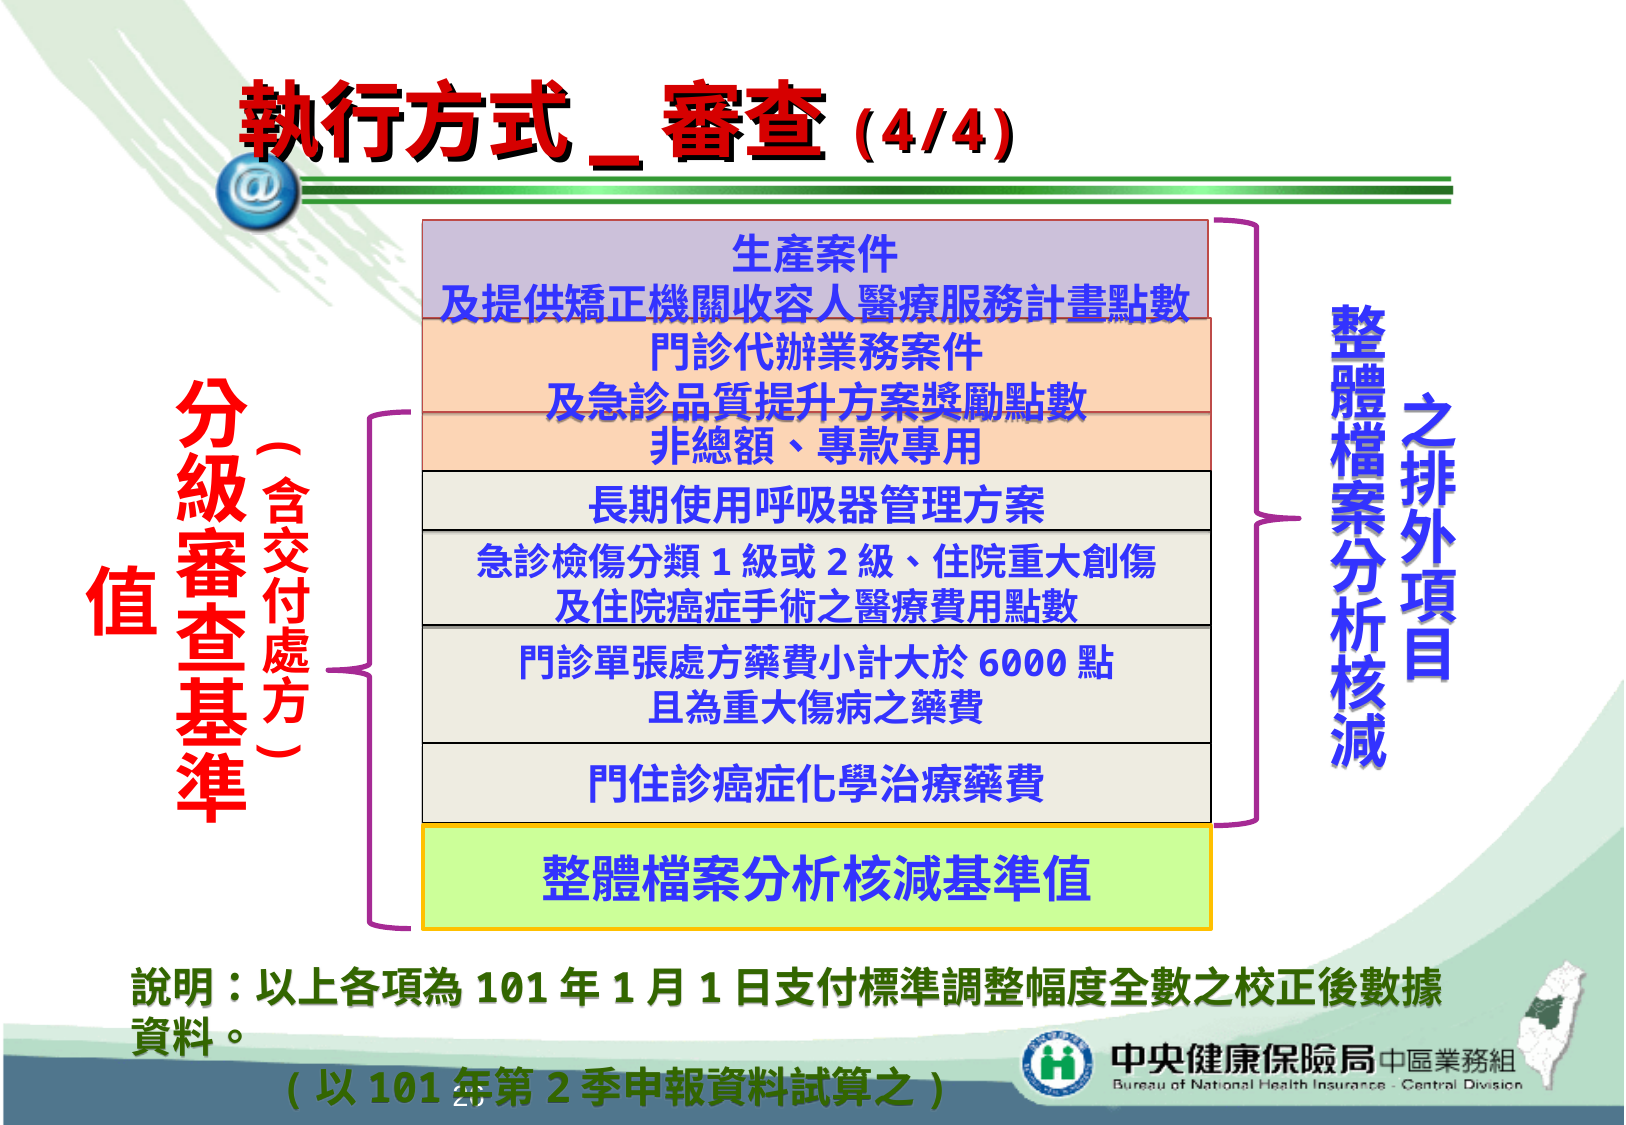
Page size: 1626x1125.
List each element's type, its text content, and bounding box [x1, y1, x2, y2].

text_box 門診單張處方藥費小計大於6000點 且為重大傷病之藥費 [423, 626, 1211, 743]
text_box (含交付處方) 分級審查基準值 [80, 331, 323, 871]
text_box 非總額、專款專用 [423, 412, 1211, 471]
text_box 長期使用呼吸器管理方案 [423, 471, 1211, 530]
text_box 整體檔案分析核減基準值 [423, 826, 1211, 929]
text_box 說明：以上各項為101年1月1日支付標準調整幅度全數之校正後數據資料。 (以101年第2季申報資料試算之) [116, 953, 1491, 1047]
text_box 生產案件 及提供矯正機關收容人醫療服務計畫點數 [423, 220, 1208, 317]
text_box [437, 1065, 817, 1125]
text_box 之排外項目 整體檔案分析核減 [1226, 278, 1469, 795]
text_box 門住診癌症化學治療藥費 [423, 744, 1211, 822]
text_box 門診代辦業務案件 及急診品質提升方案獎勵點數 [423, 318, 1211, 412]
title 執行方式_審查(4/4) [0, 23, 1329, 211]
text_box 急診檢傷分類1級或2級、住院重大創傷 及住院癌症手術之醫療費用點數 [423, 530, 1211, 625]
